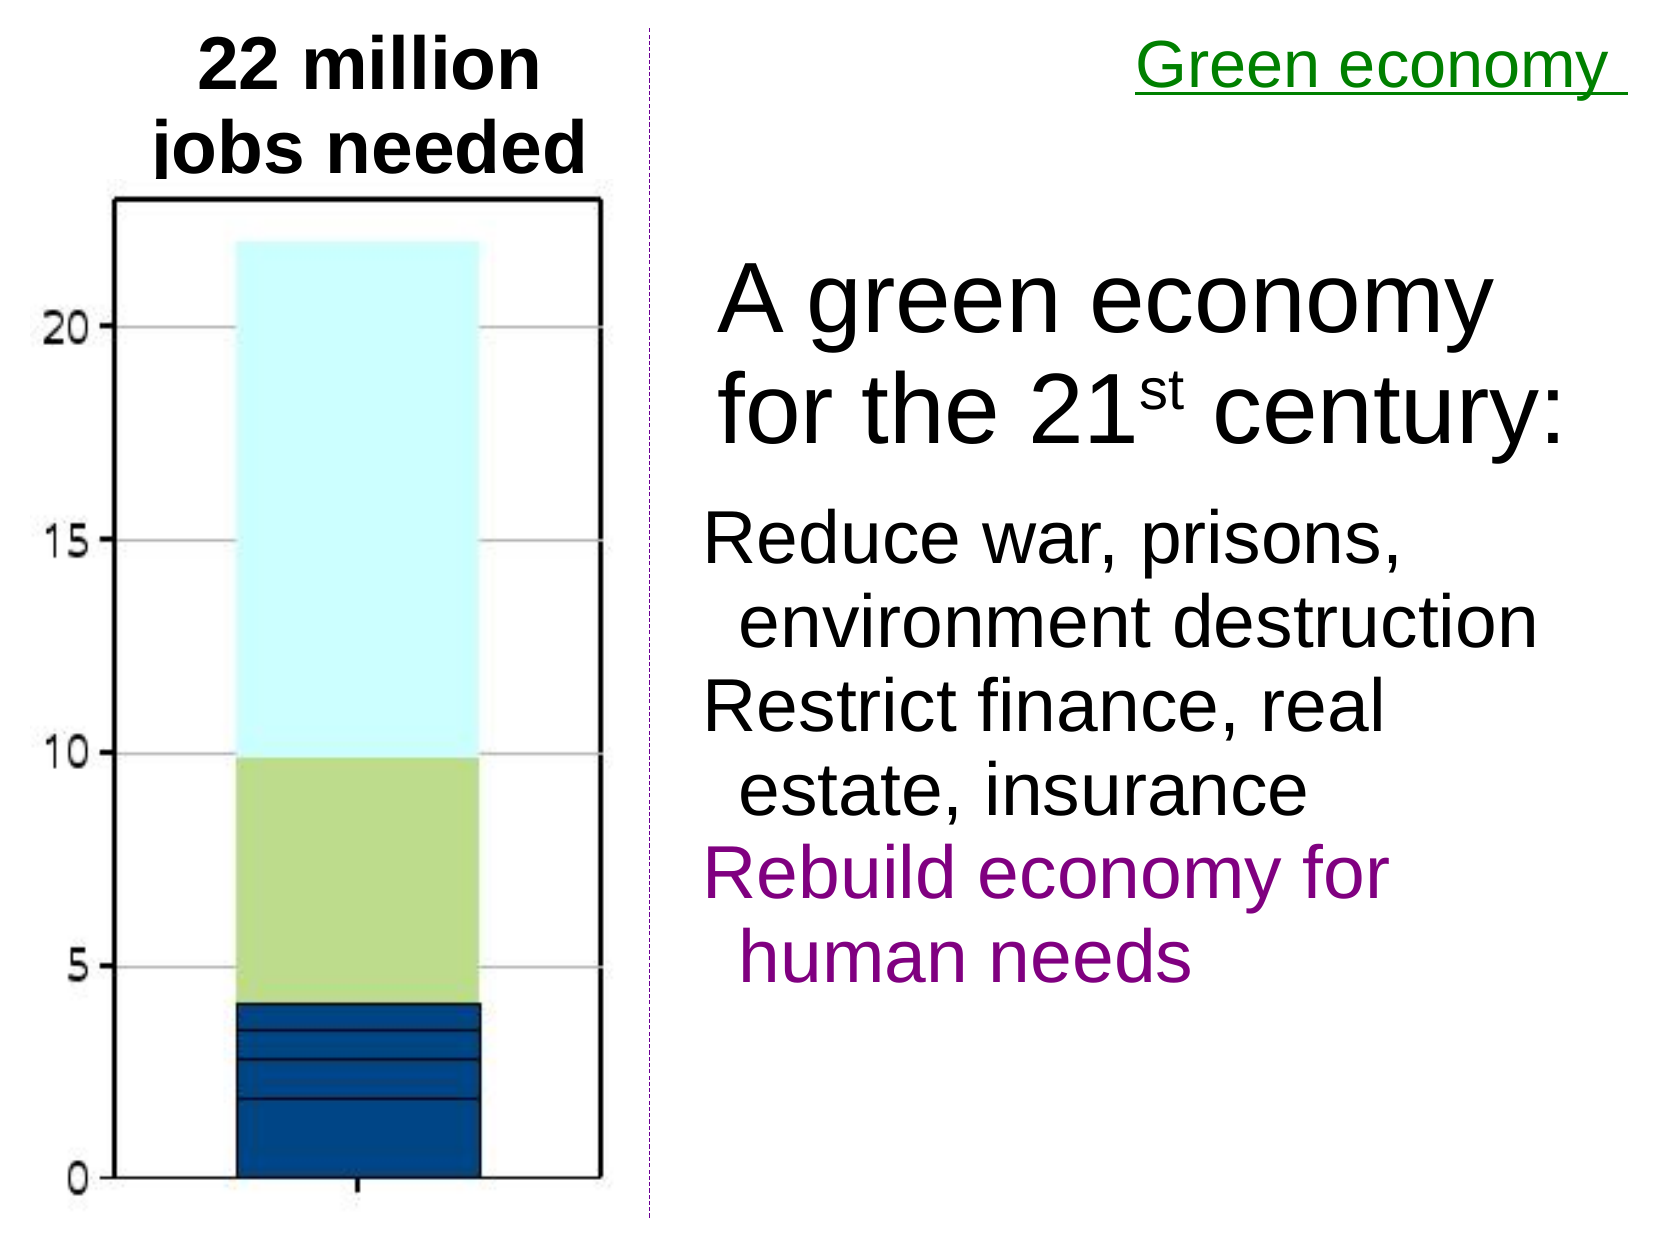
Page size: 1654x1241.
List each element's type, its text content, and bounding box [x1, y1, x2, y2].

text_box 22 million jobs needed [126, 13, 614, 179]
picture [30, 179, 616, 1231]
text_box Green economy [715, 19, 1643, 110]
text_box A green economy for the 21st century: Reduce war, prisons, environment destruction Restrict finance, real estate, insurance Rebuild economy for human needs [687, 234, 1607, 1011]
